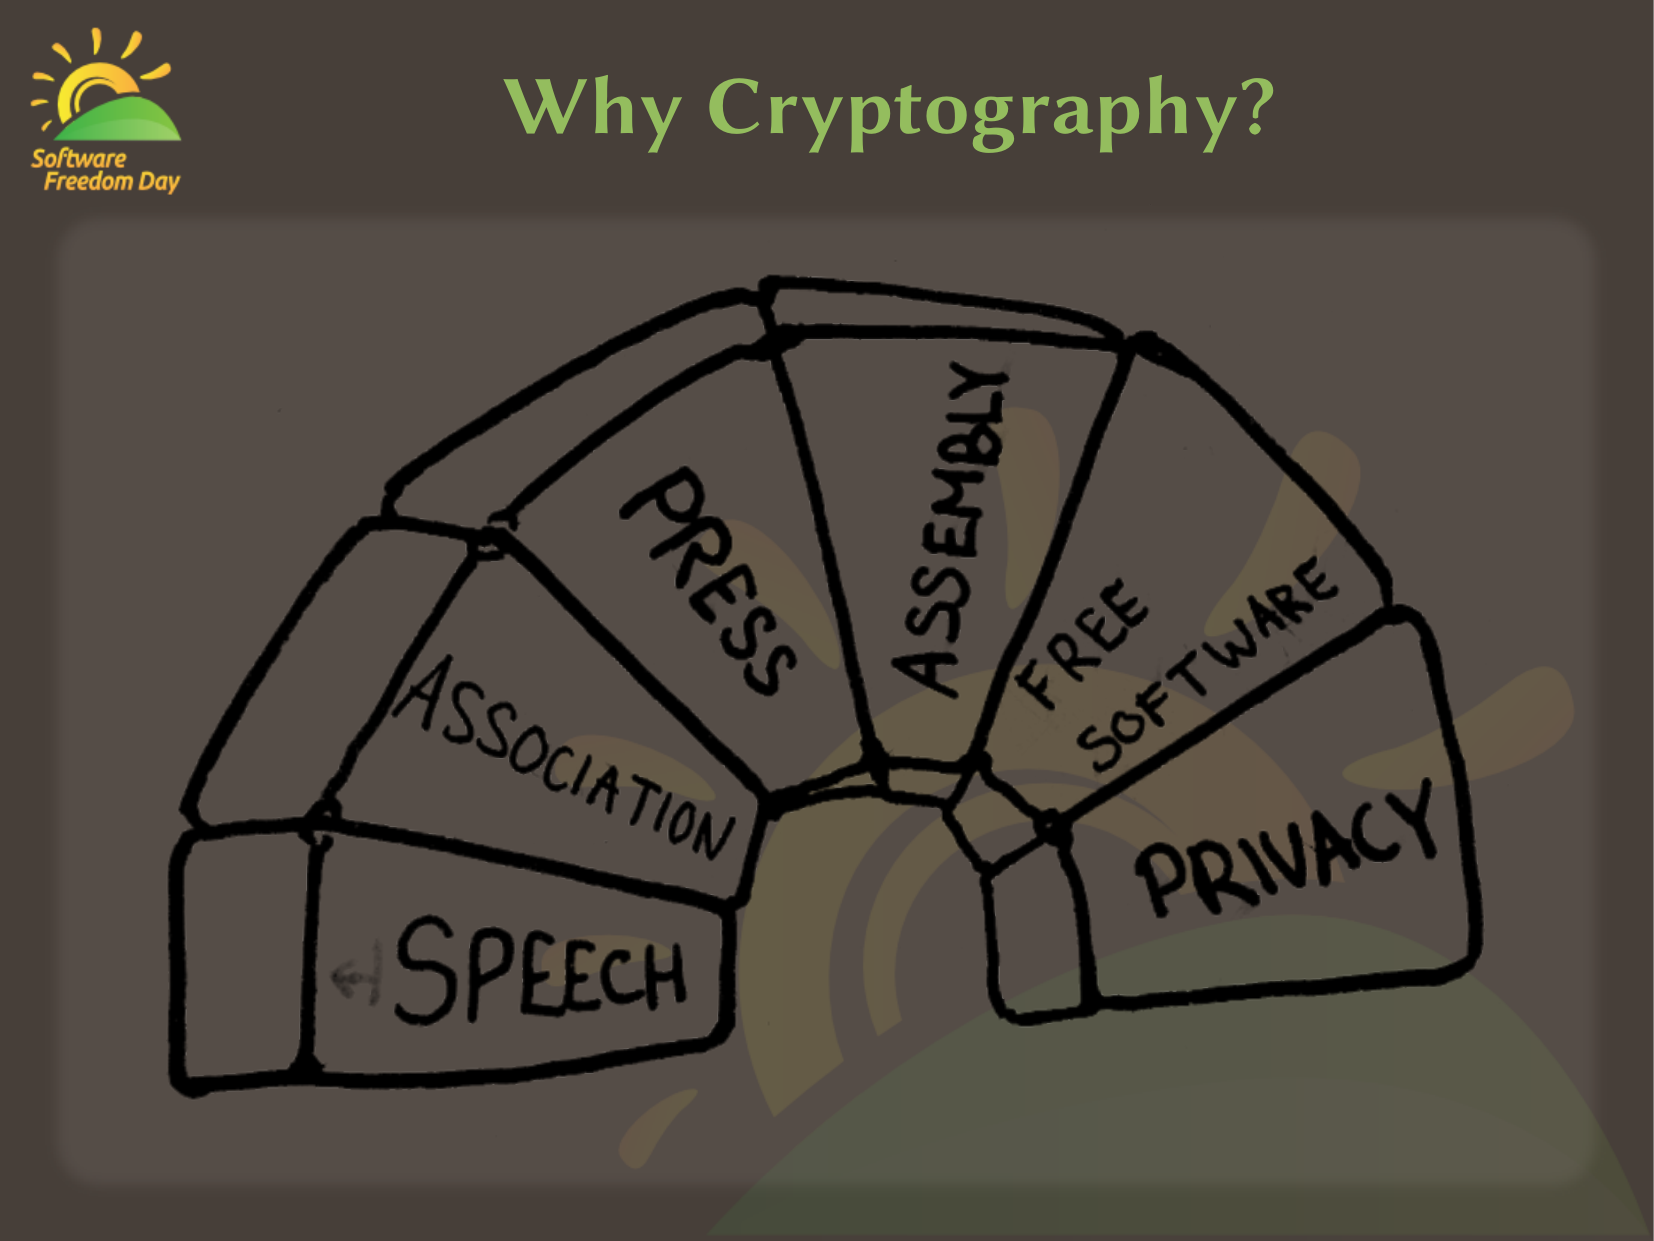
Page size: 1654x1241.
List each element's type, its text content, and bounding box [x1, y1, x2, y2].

picture [0, 0, 1654, 1241]
title Why Cryptography? [210, 9, 1571, 205]
